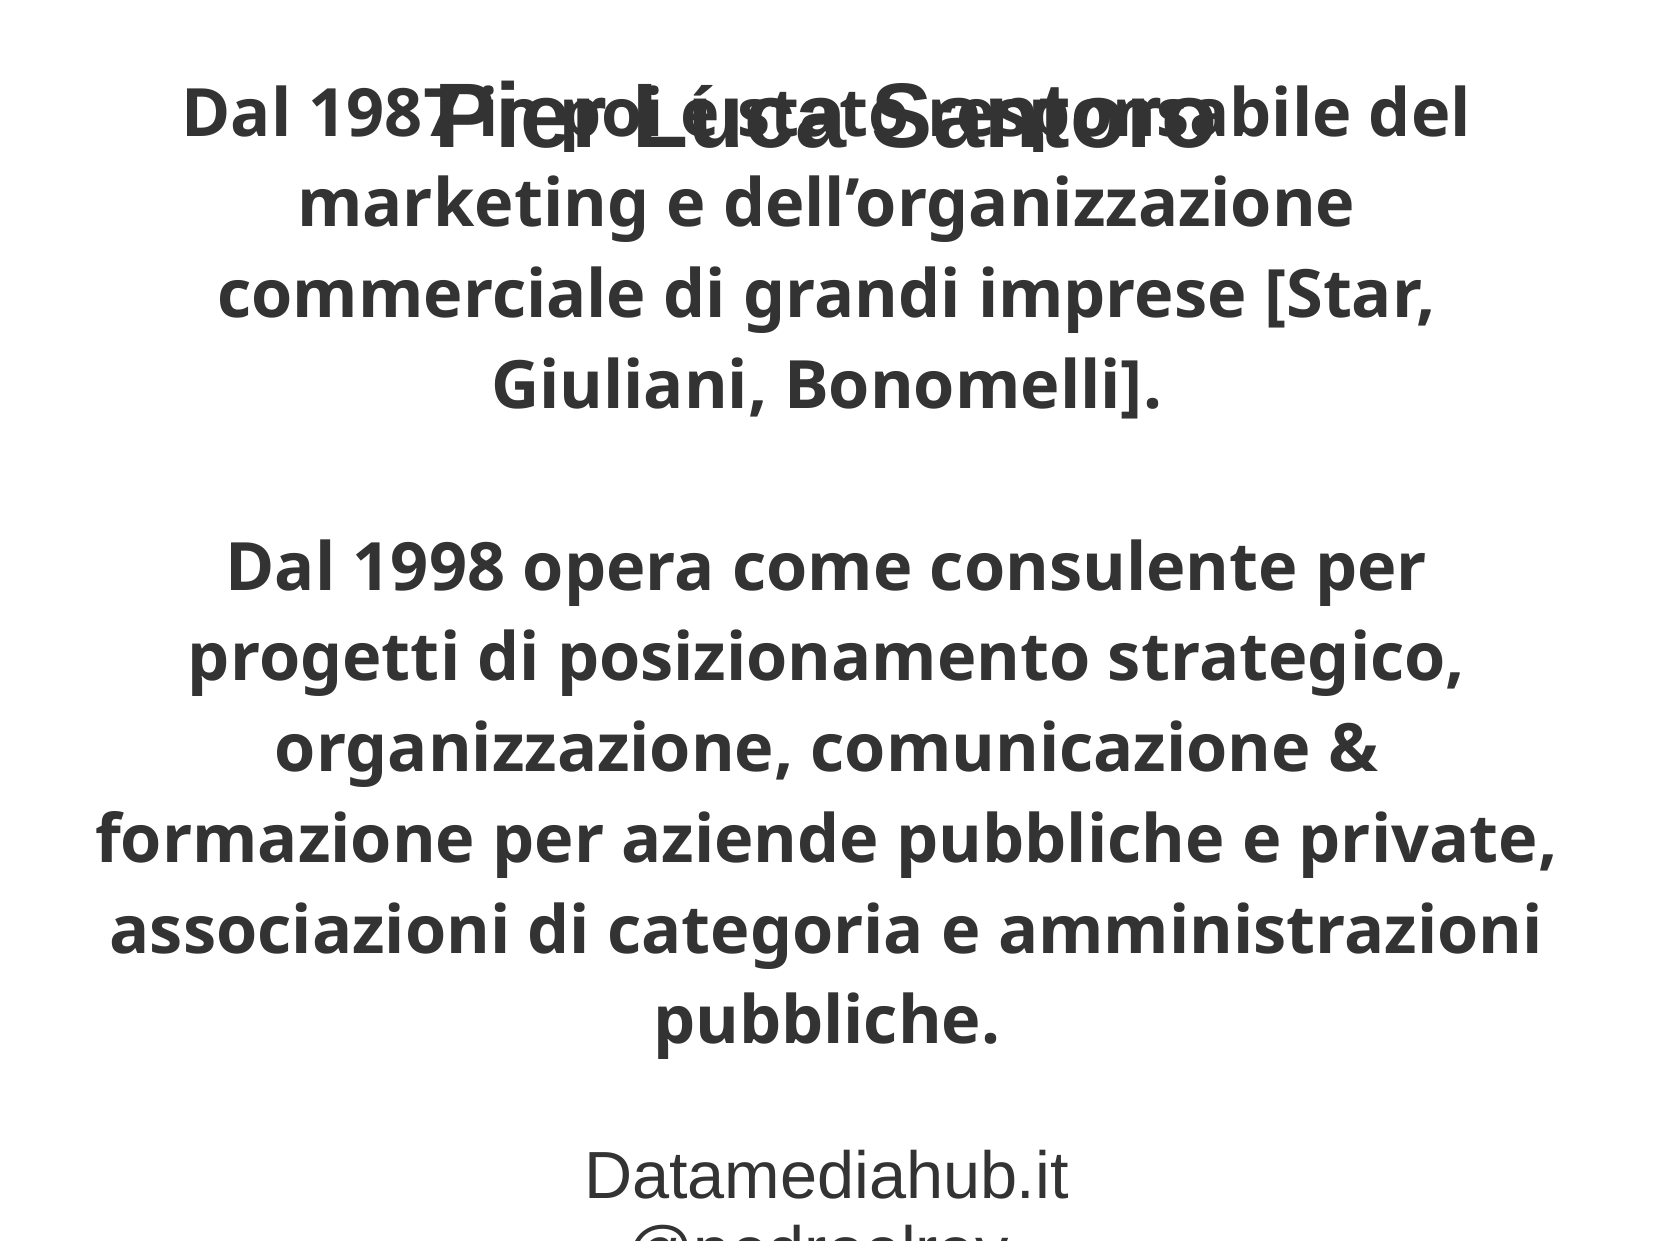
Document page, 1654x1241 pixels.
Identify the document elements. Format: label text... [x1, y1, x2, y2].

title Pier Luca Santoro [82, 11, 1571, 218]
subtitle Dal 1987 in poi é stato responsabile del marketing e dell’organizzazione commerciale di grandi imprese [Star, Giuliani, Bonomelli]. Dal 1998 opera come consulente per progetti di posizionamento strategico, organizzazione, comunicazione & formazione per aziende pubbliche e private, associazioni di categoria e amministrazioni pubbliche. Datamediahub.it @pedroelrey [82, 218, 1571, 1134]
